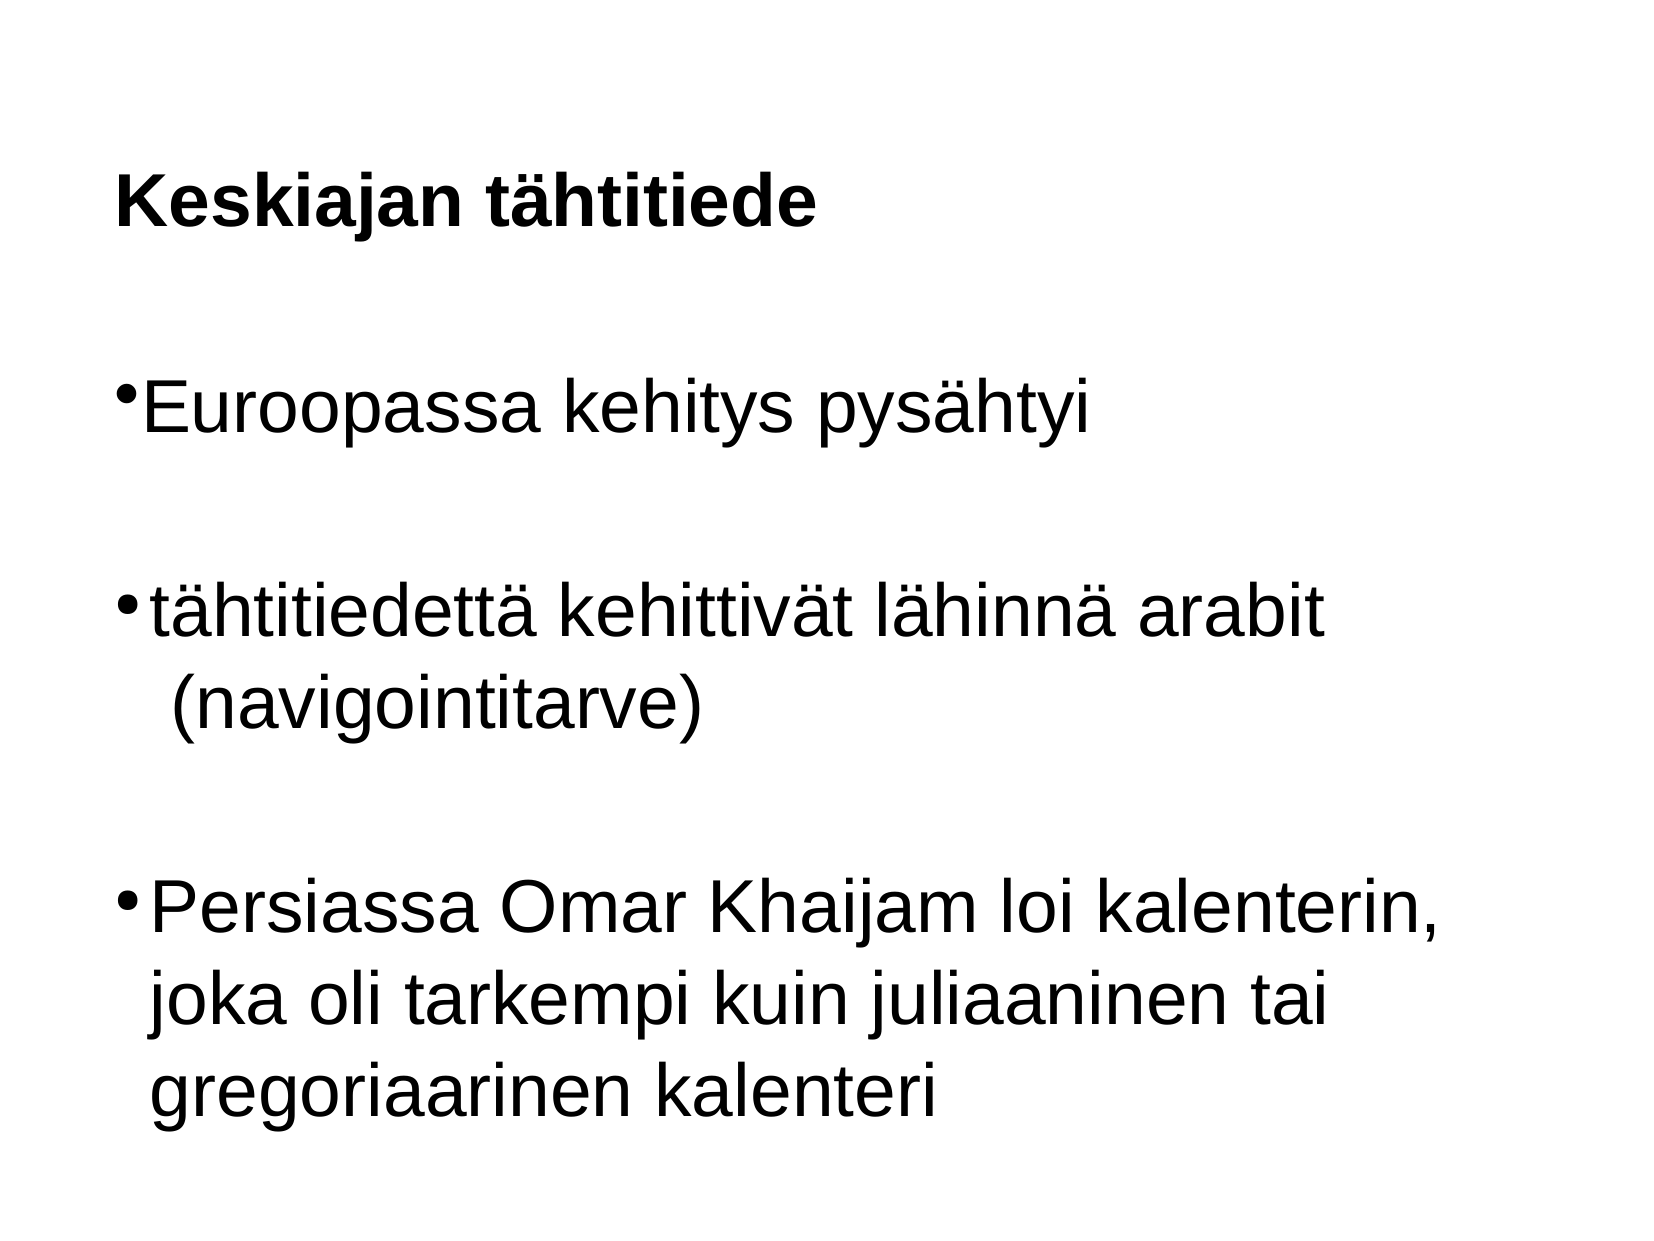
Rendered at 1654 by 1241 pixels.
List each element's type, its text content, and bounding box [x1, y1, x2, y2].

text_box Keskiajan tähtitiede Euroopassa kehitys pysähtyi tähtitiedettä kehittivät lähinnä arabit (navigointitarve) Persiassa Omar Khaijam loi kalenterin, joka oli tarkempi kuin juliaaninen tai gregoriaarinen kalenteri [99, 146, 1571, 866]
